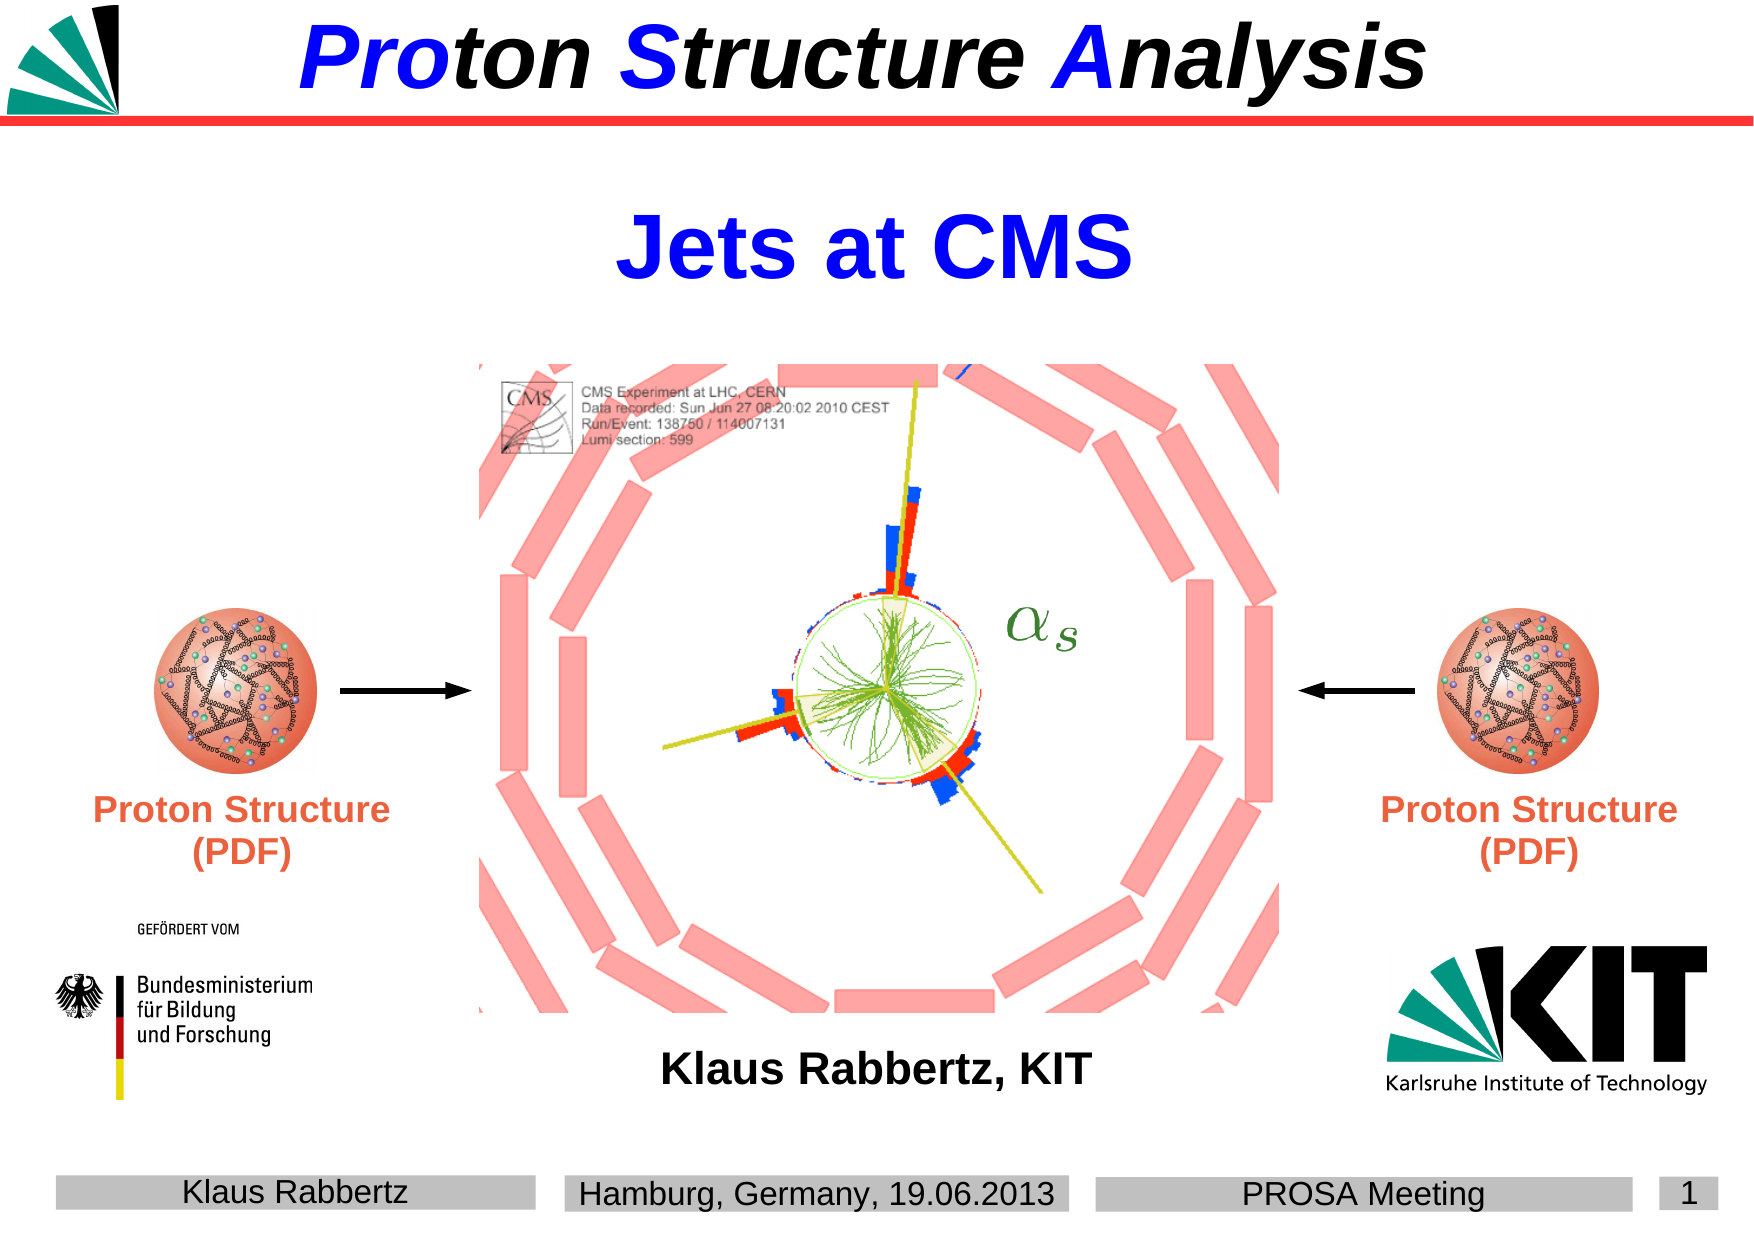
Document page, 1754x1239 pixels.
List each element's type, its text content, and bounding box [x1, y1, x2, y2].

picture [154, 608, 317, 774]
picture [7, 5, 119, 116]
picture [1437, 608, 1599, 774]
picture [1387, 946, 1707, 1095]
text_box Proton Structure (PDF) [1368, 783, 1691, 879]
picture [479, 364, 1279, 1013]
picture [55, 921, 312, 1100]
text_box Klaus Rabbertz, KIT [648, 1036, 1106, 1101]
title Proton Structure Analysis [123, 0, 1606, 114]
text_box Jets at CMS [603, 189, 1150, 304]
text_box Proton Structure (PDF) [81, 783, 403, 879]
